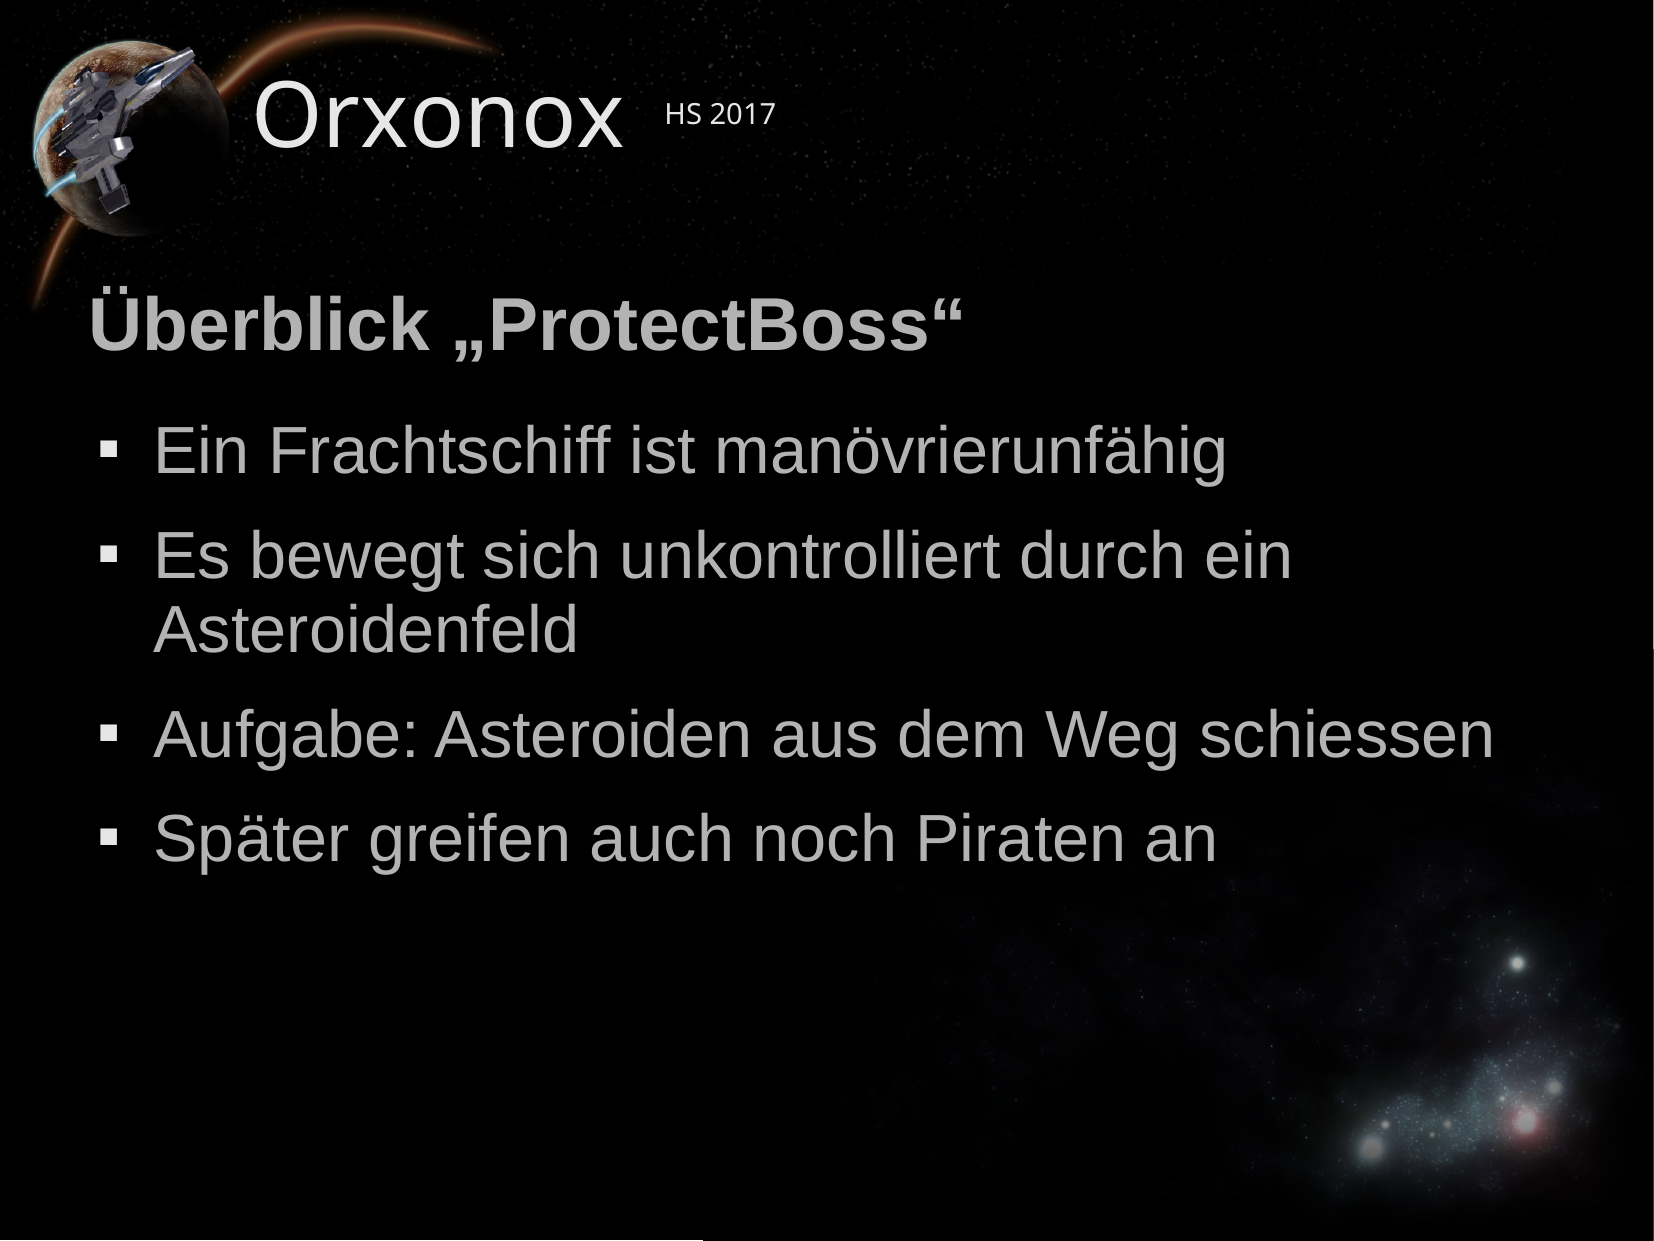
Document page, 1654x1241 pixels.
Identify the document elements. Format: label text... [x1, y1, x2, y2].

list Ein Frachtschiff ist manövrierunfähig Es bewegt sich unkontrolliert durch ein Asteroidenfeld Aufgabe: Asteroiden aus dem Weg schiessen Später greifen auch noch Piraten an [82, 413, 1571, 1133]
title Überblick „ProtectBoss“ [88, 273, 1577, 377]
picture [0, 0, 1607, 443]
picture [703, 649, 1654, 1241]
